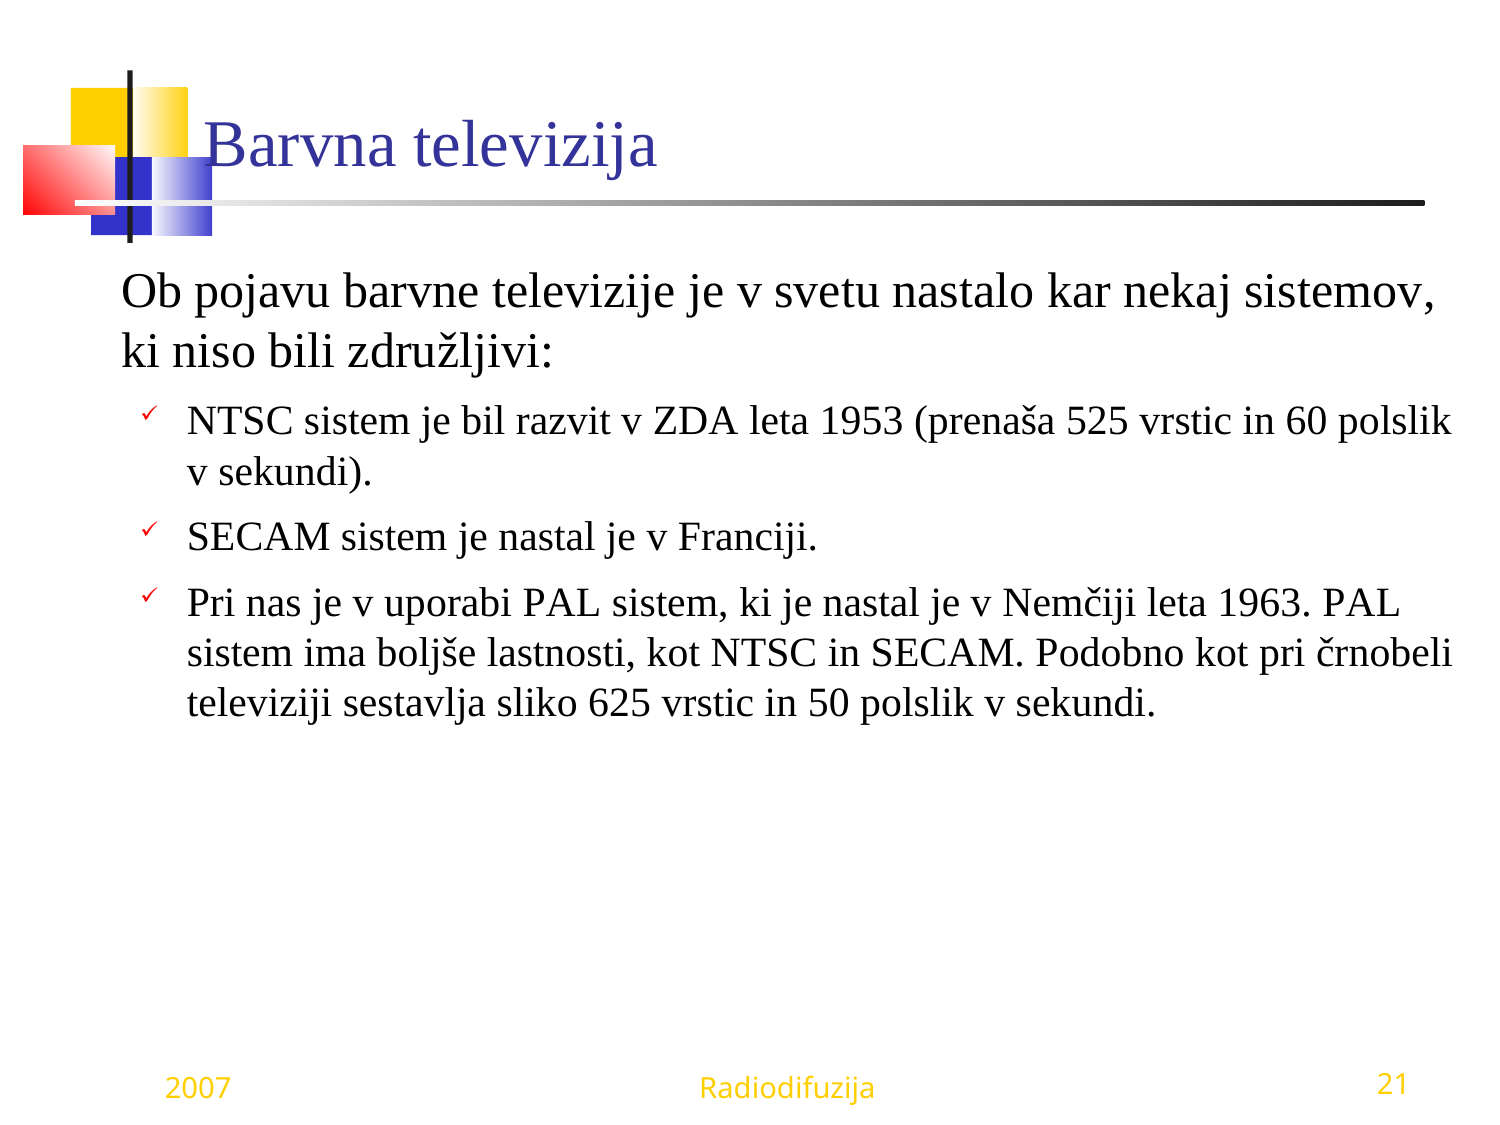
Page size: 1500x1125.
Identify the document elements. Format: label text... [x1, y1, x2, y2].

text_box 2007 [150, 1037, 463, 1113]
list Ob pojavu barvne televizije je v svetu nastalo kar nekaj sistemov, ki niso bili združljivi: NTSC sistem je bil razvit v ZDA leta 1953 (prenaša 525 vrstic in 60 polslik v sekundi). SECAM sistem je nastal je v Franciji. Pri nas je v uporabi PAL sistem, ki je nastal je v Nemčiji leta 1963. PAL sistem ima boljše lastnosti, kot NTSC in SECAM. Podobno kot pri črnobeli televiziji sestavlja sliko 625 vrstic in 50 polslik v sekundi. [50, 249, 1469, 1007]
text_box <number> [1112, 1037, 1426, 1113]
title Barvna televizija [188, 92, 1468, 188]
text_box Radiodifuzija [549, 1037, 1026, 1113]
